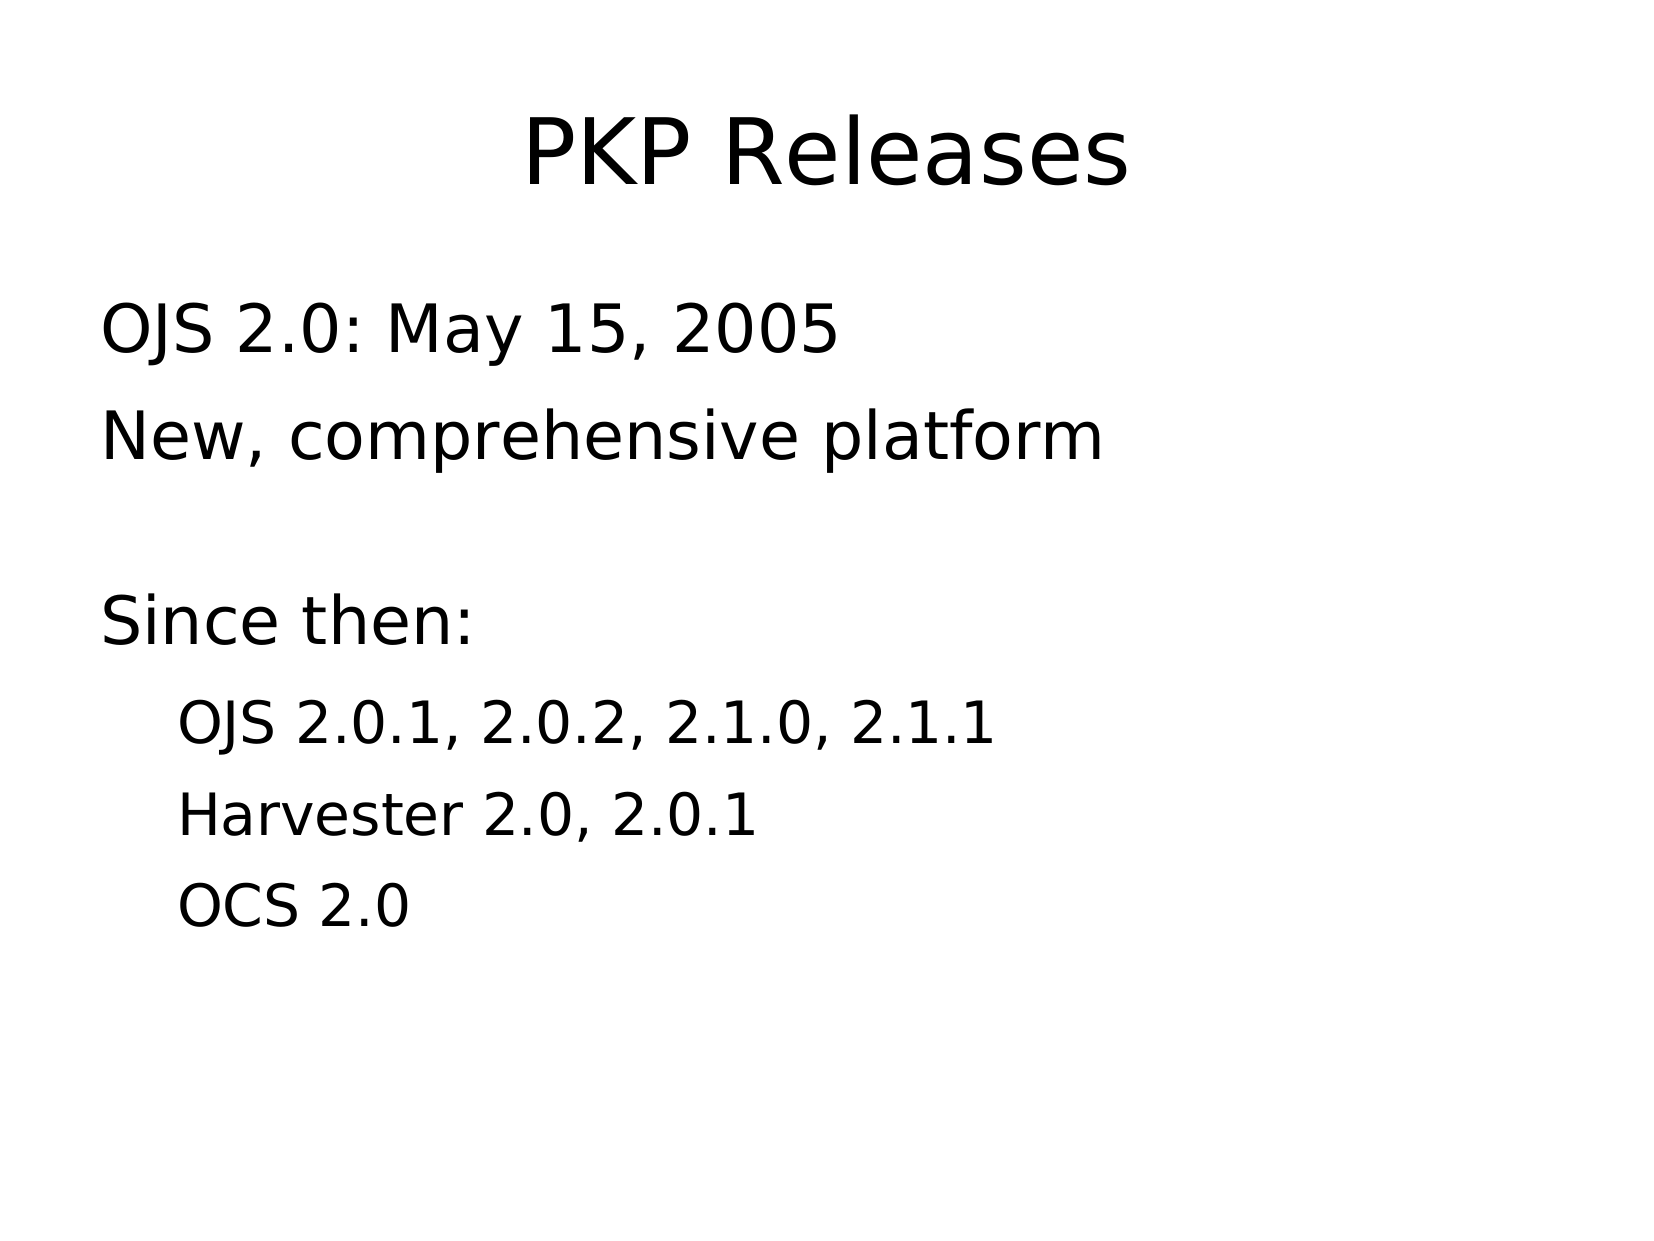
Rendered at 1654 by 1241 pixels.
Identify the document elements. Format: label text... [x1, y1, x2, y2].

list OJS 2.0: May 15, 2005 New, comprehensive platform Since then: OJS 2.0.1, 2.0.2, 2.1.0, 2.1.1 Harvester 2.0, 2.0.1 OCS 2.0 [82, 290, 1571, 1094]
title PKP Releases [82, 49, 1571, 257]
